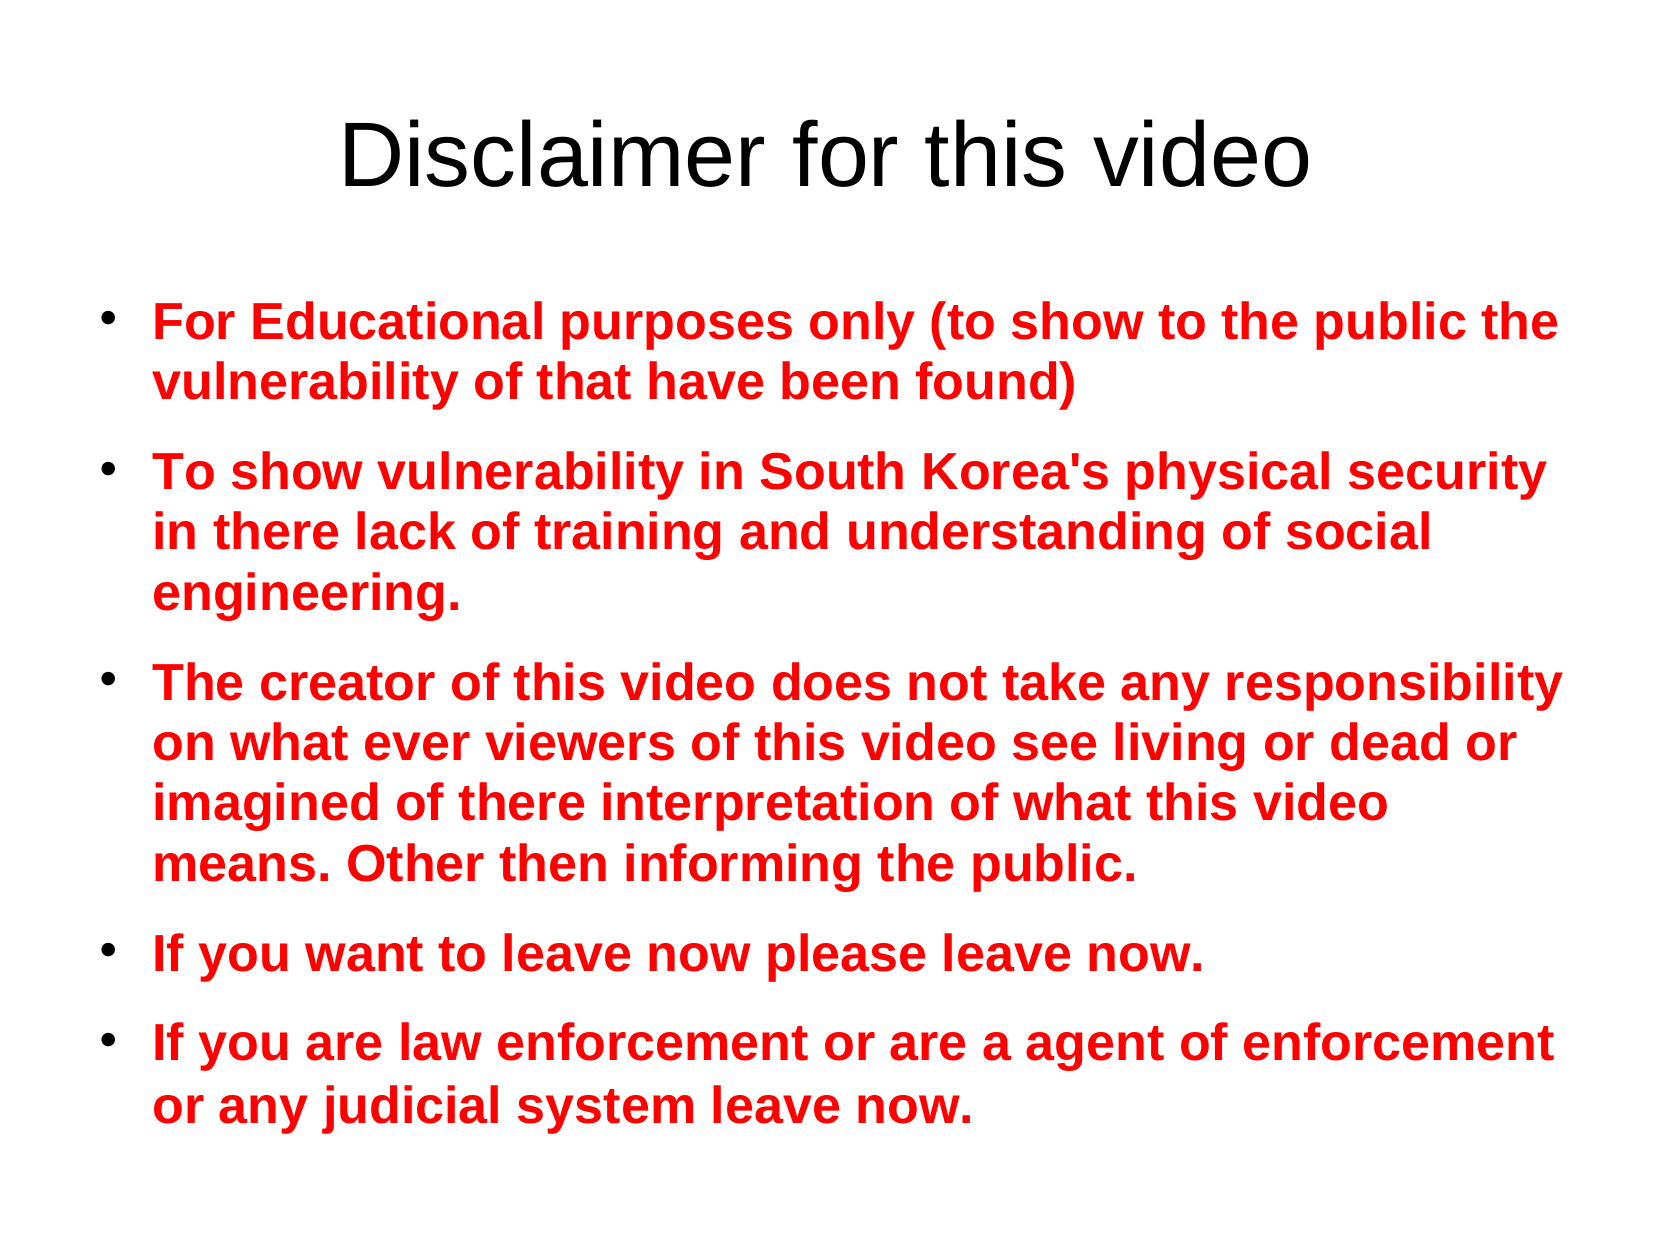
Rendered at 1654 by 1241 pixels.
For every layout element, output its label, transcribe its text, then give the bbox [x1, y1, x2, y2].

title Disclaimer for this video [82, 49, 1569, 256]
list For Educational purposes only (to show to the public the vulnerability of that have been found) To show vulnerability in South Korea's physical security in there lack of training and understanding of social engineering. The creator of this video does not take any responsibility on what ever viewers of this video see living or dead or imagined of there interpretation of what this video means. Other then informing the public. If you want to leave now please leave now. If you are law enforcement or are a agent of enforcement or any judicial system leave now. [82, 290, 1569, 1149]
